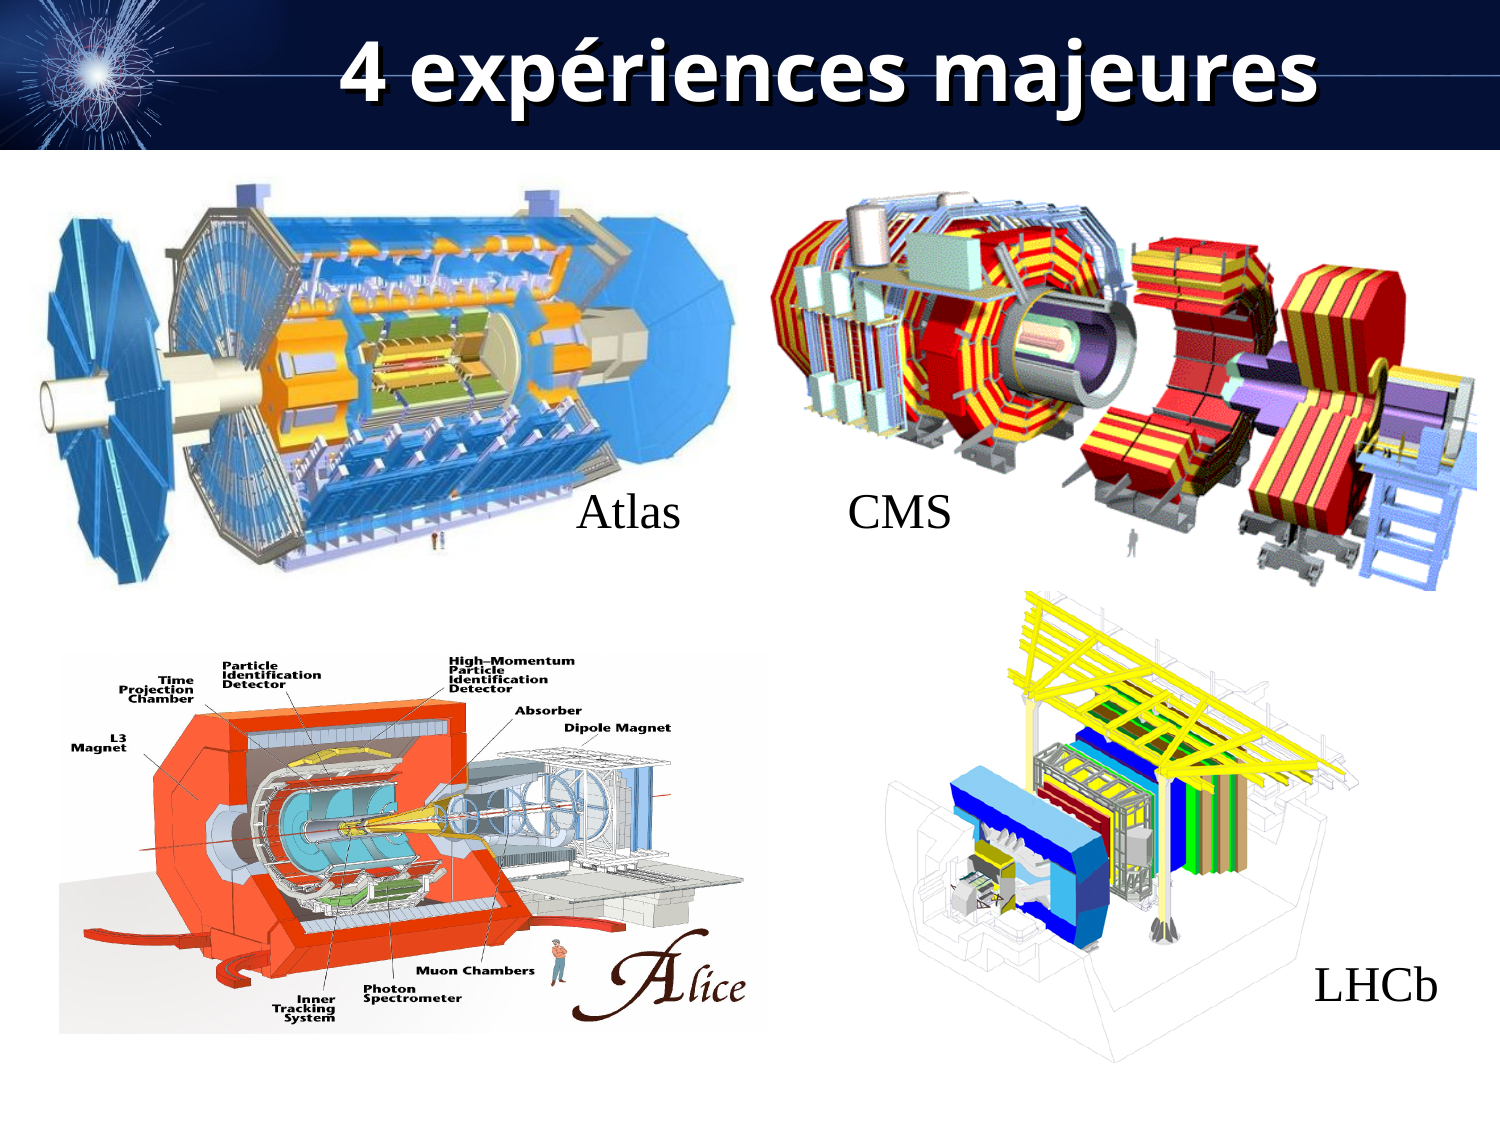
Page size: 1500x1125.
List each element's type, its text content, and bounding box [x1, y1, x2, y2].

picture [767, 190, 1477, 1063]
text_box Atlas [561, 476, 697, 553]
picture [29, 173, 739, 591]
picture [0, 0, 1500, 150]
text_box LHCb [1299, 949, 1454, 1025]
title 4 expériences majeures [324, 11, 1477, 128]
picture [59, 653, 768, 1034]
text_box CMS [832, 476, 968, 553]
